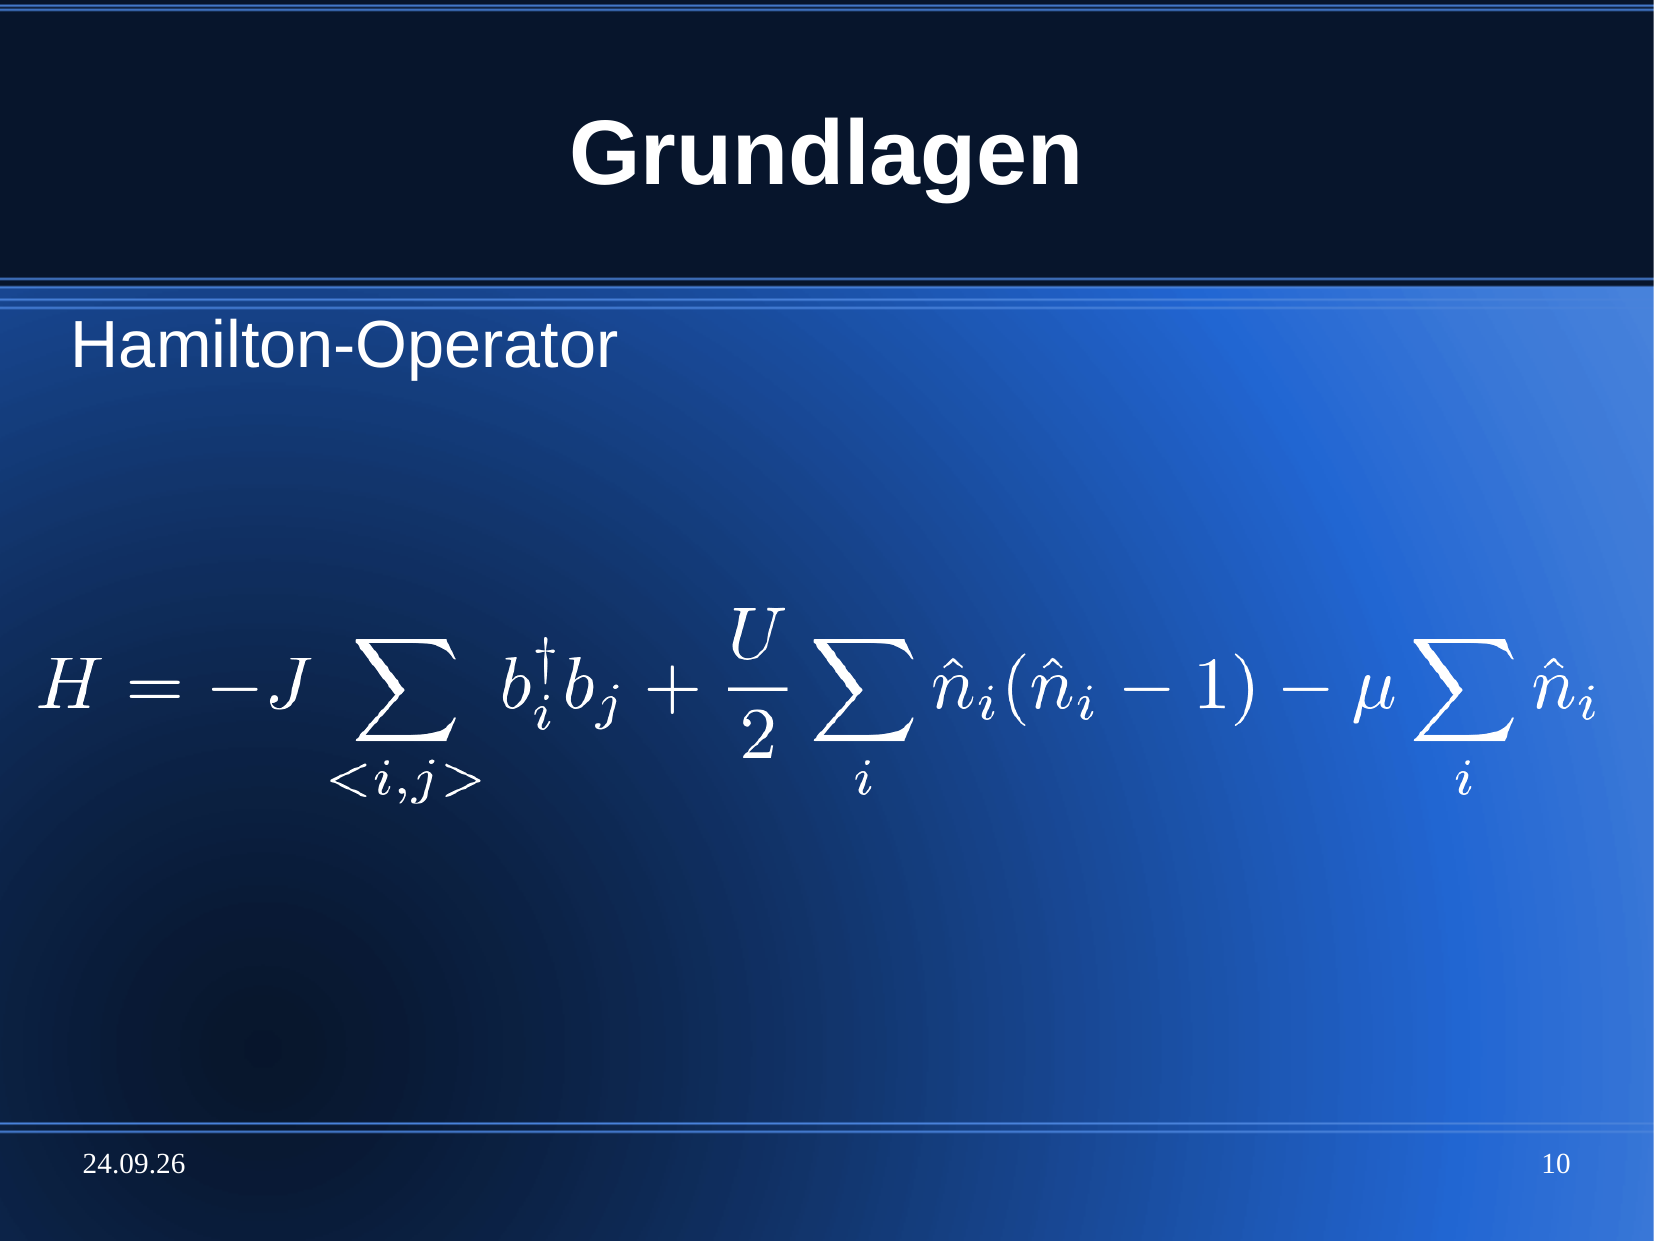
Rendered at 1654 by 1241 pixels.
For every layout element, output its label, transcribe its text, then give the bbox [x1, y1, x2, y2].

chart [82, 804, 1577, 1063]
title Grundlagen [82, 49, 1571, 257]
picture [0, 0, 1654, 1241]
list Hamilton-Operator [0, 307, 674, 591]
